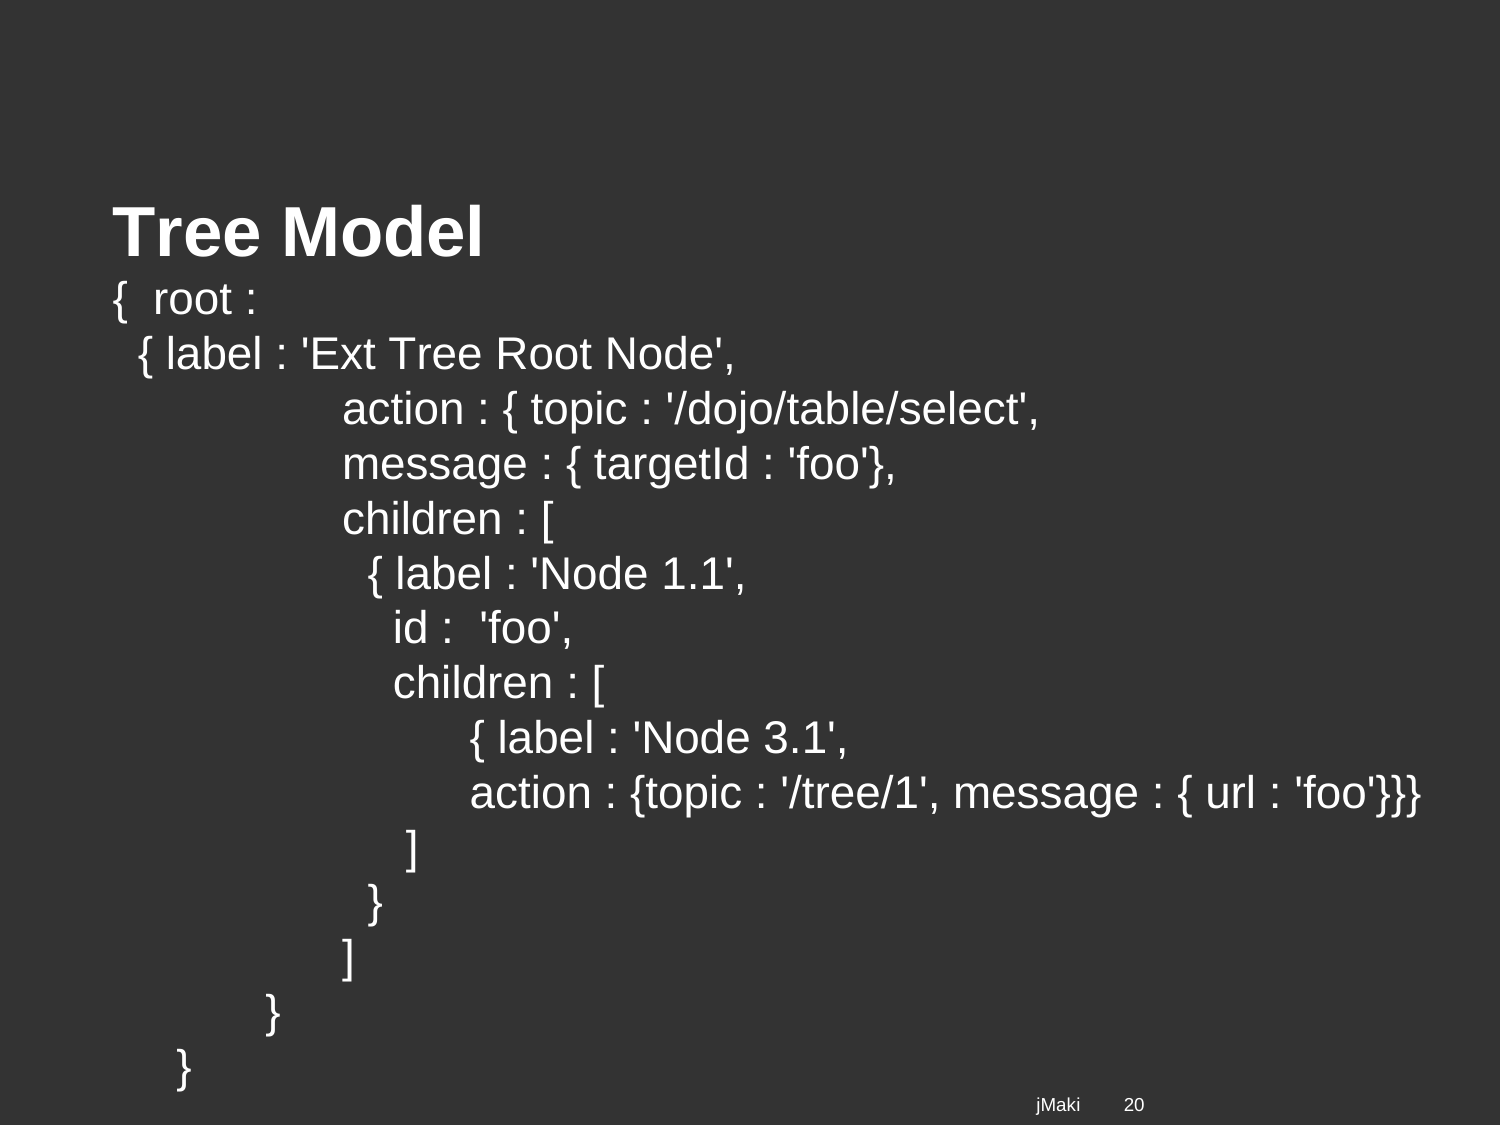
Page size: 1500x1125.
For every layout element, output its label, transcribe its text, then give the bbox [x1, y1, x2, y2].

text_box { root : { label : 'Ext Tree Root Node', action : { topic : '/dojo/table/select', message : { targetId : 'foo'}, children : [ { label : 'Node 1.1', id : 'foo', children : [ { label : 'Node 3.1', action : {topic : '/tree/1', message : { url : 'foo'}}} ] } ] } } [112, 270, 1500, 1125]
title Tree Model [112, 119, 1417, 270]
